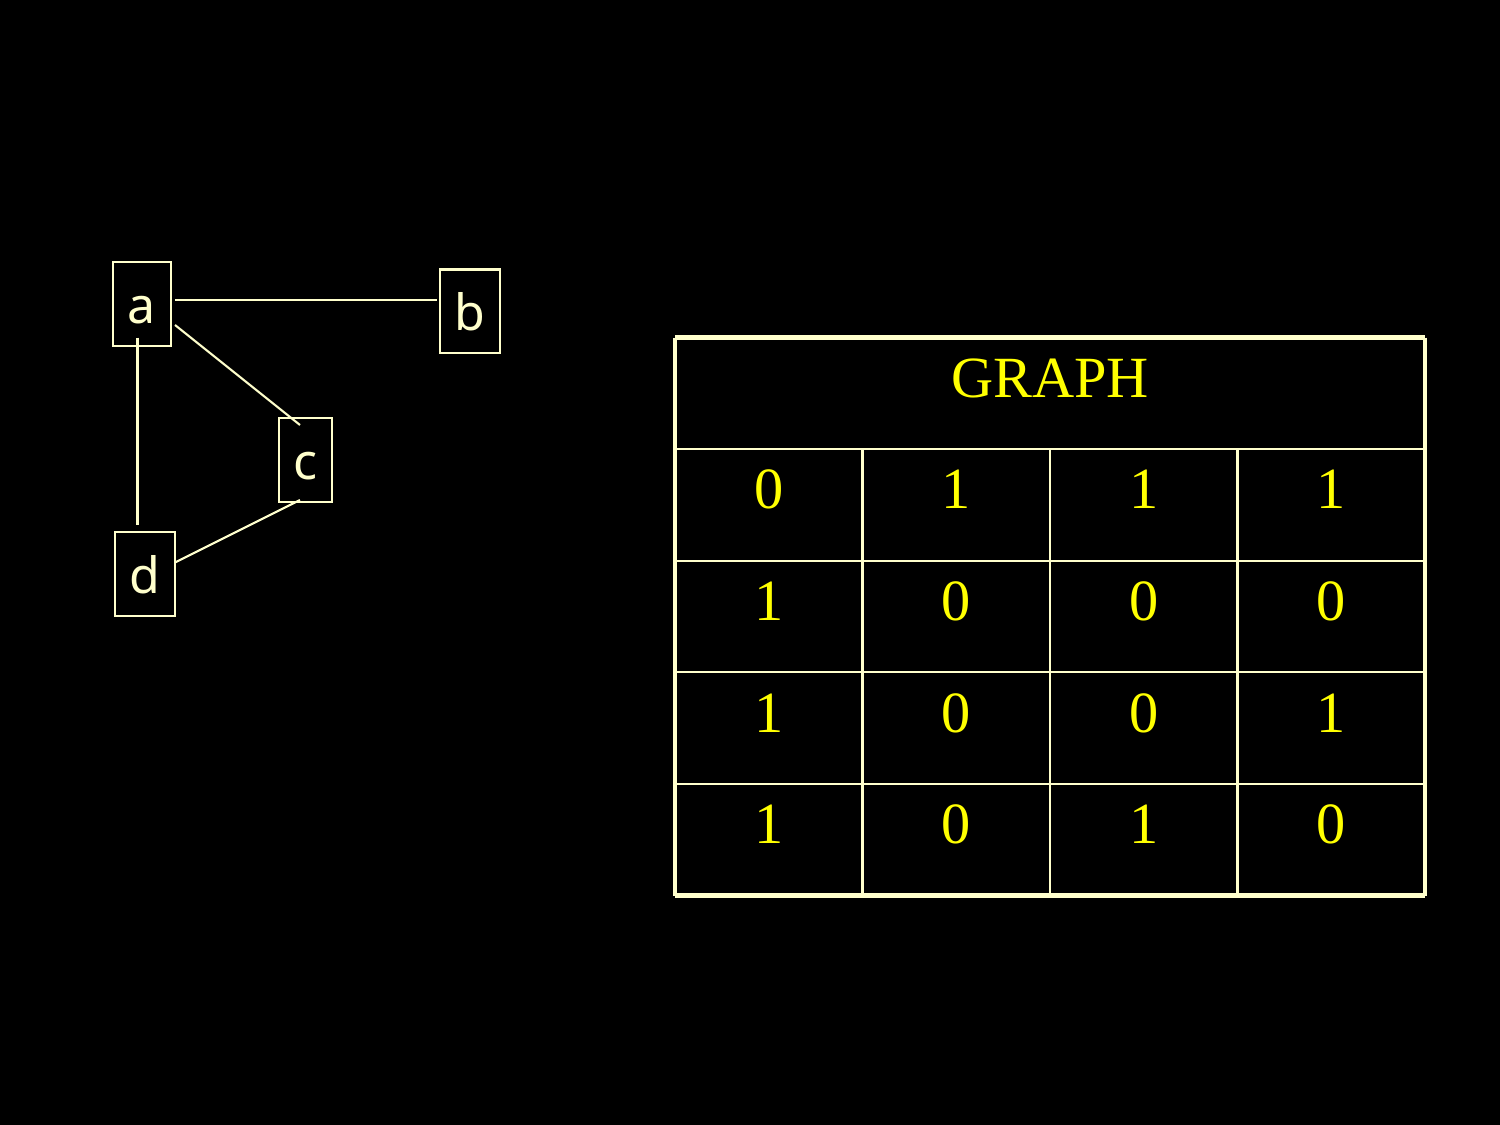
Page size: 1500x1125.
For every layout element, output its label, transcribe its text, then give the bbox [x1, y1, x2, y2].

text_box 0 [1051, 562, 1236, 671]
text_box 0 [1239, 562, 1423, 671]
text_box 1 [677, 673, 861, 783]
text_box 1 [1239, 673, 1423, 783]
text_box 1 [1051, 785, 1236, 893]
text_box c [278, 418, 333, 503]
text_box 1 [1051, 450, 1236, 560]
text_box 0 [864, 562, 1049, 671]
text_box GRAPH [677, 340, 1423, 448]
text_box 1 [677, 562, 861, 671]
text_box 0 [1239, 785, 1423, 893]
text_box d [114, 531, 176, 616]
text_box 0 [677, 450, 861, 560]
text_box 1 [864, 450, 1049, 560]
text_box 0 [864, 673, 1049, 783]
text_box b [439, 269, 501, 354]
text_box 0 [864, 785, 1049, 893]
text_box 1 [677, 785, 861, 893]
text_box 0 [1051, 673, 1236, 783]
text_box a [112, 262, 171, 347]
text_box 1 [1239, 450, 1423, 560]
